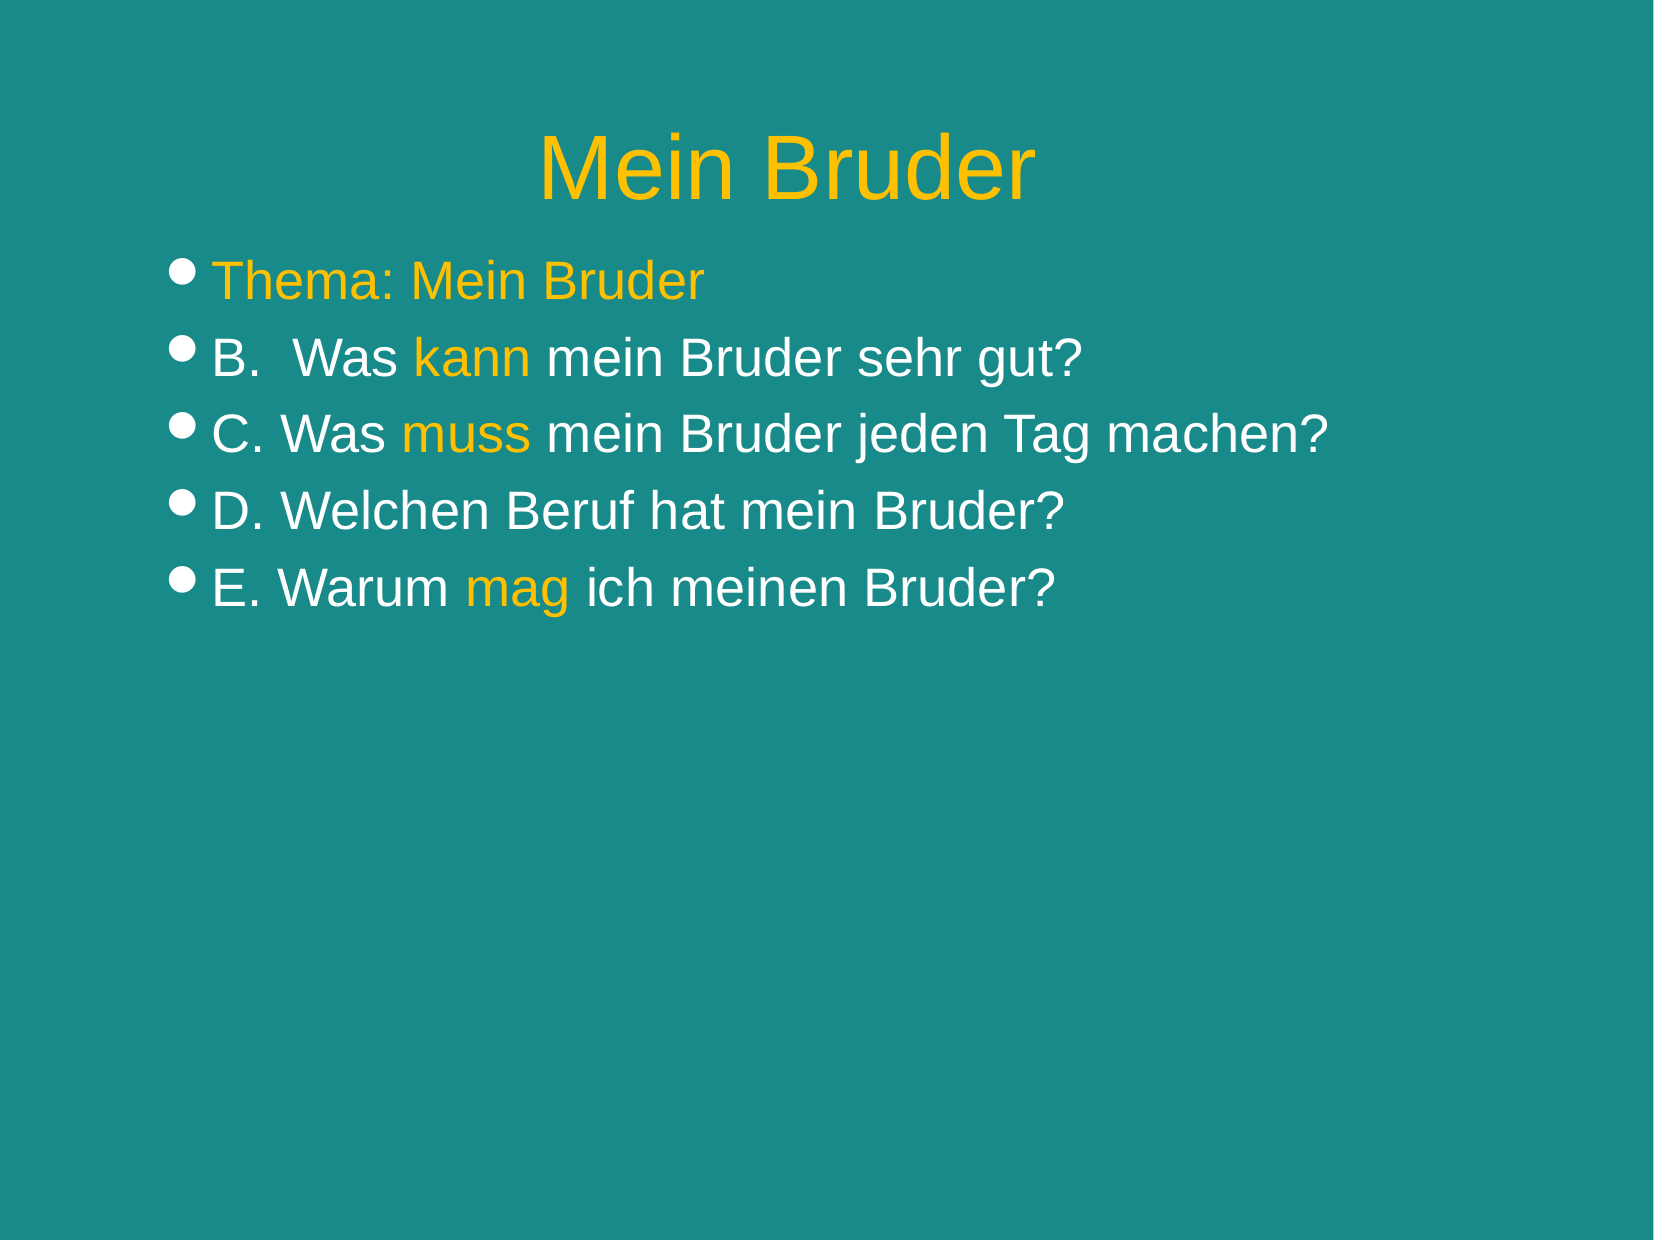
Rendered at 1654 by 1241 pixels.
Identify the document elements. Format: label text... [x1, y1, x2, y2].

list Thema: Mein Bruder B. Was kann mein Bruder sehr gut? C. Was muss mein Bruder jeden Tag machen? D. Welchen Beruf hat mein Bruder? E. Warum mag ich meinen Bruder? [150, 237, 1426, 988]
title Mein Bruder [150, 44, 1426, 233]
